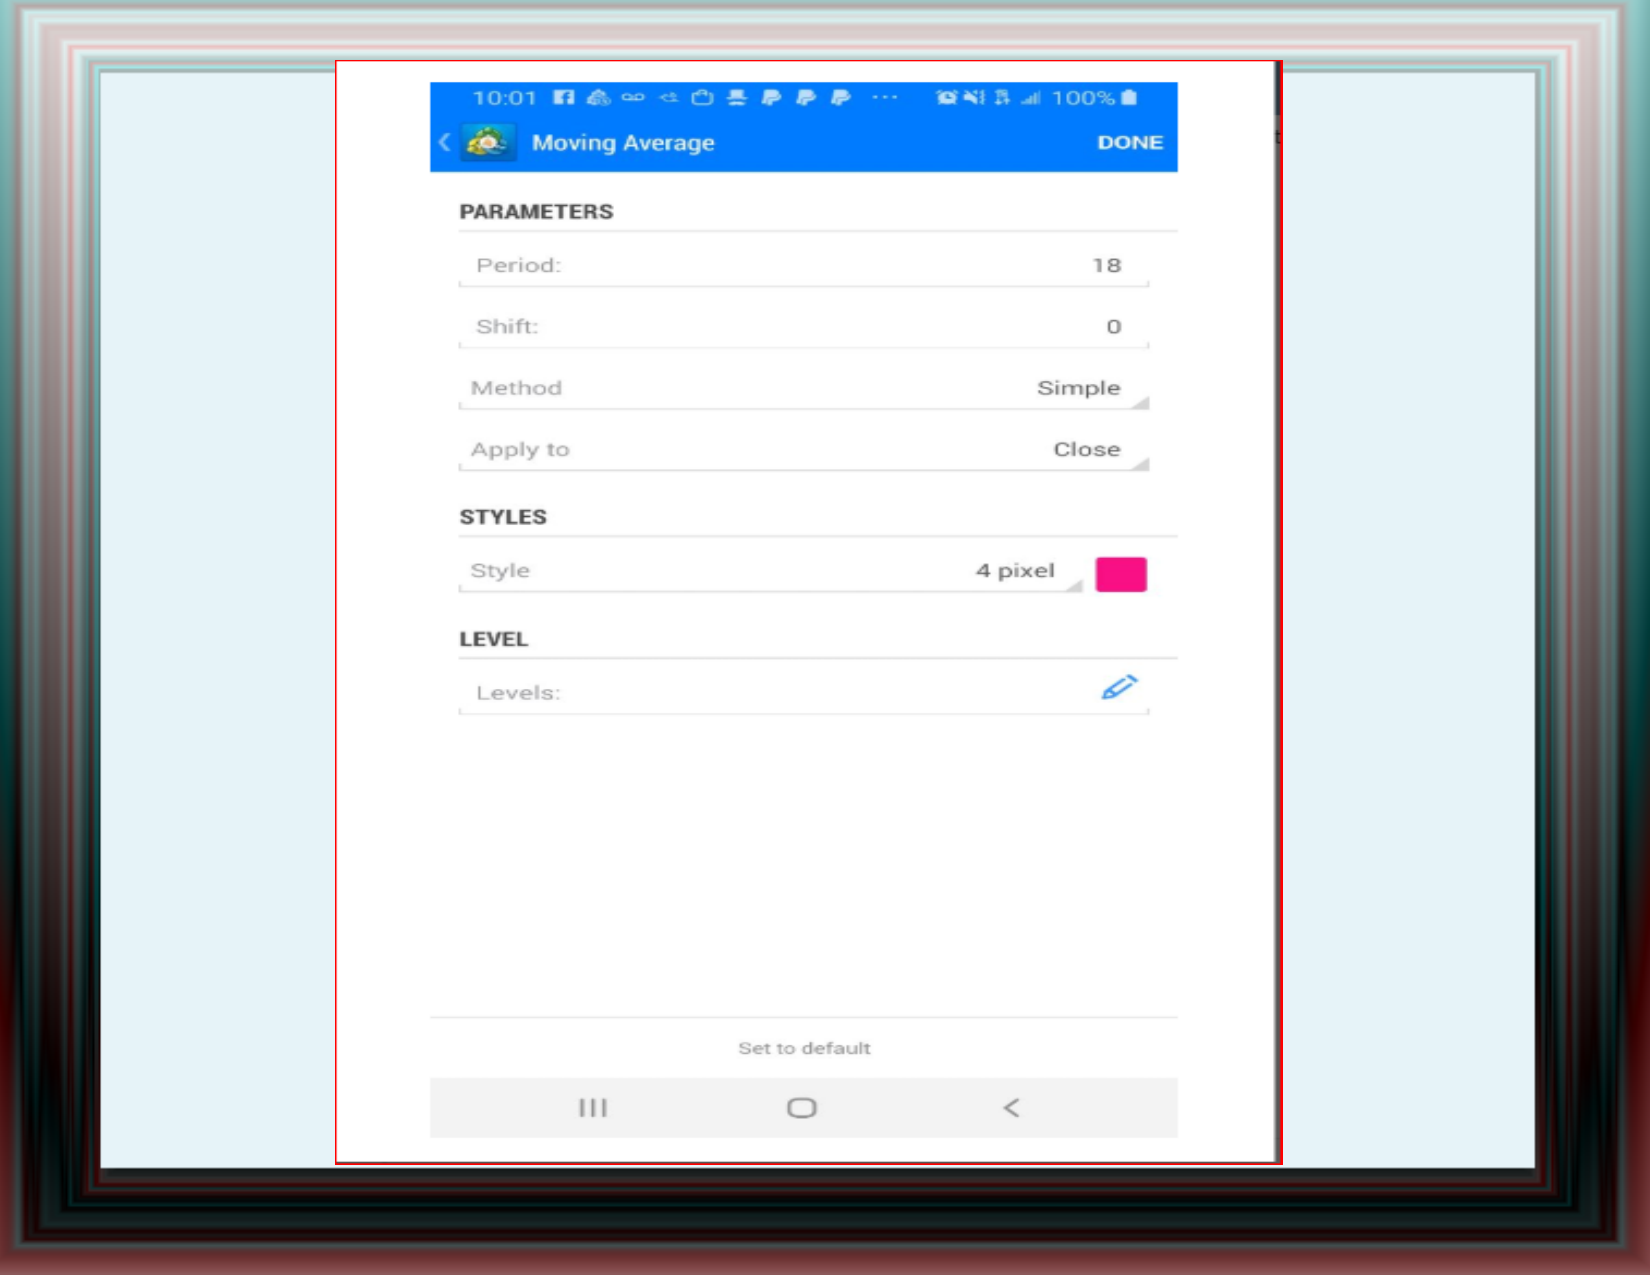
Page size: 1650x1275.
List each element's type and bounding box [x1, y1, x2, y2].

picture [335, 60, 1283, 1165]
